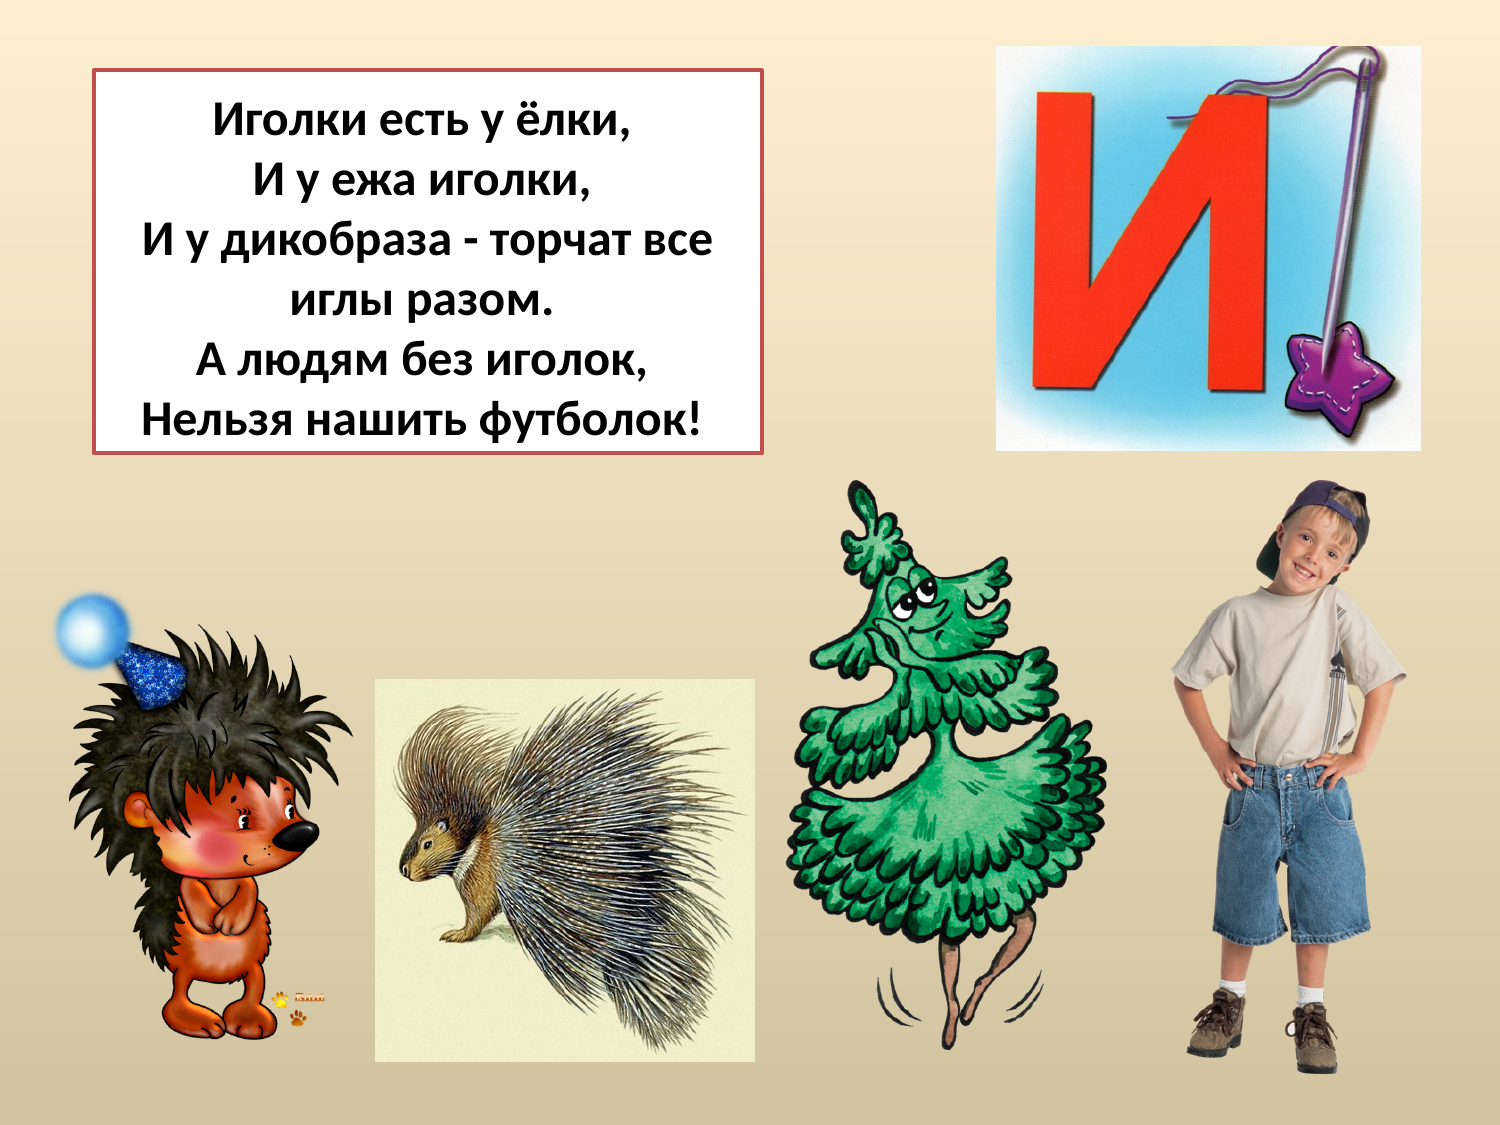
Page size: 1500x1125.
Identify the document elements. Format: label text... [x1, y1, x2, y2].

picture [35, 574, 755, 1062]
picture [996, 46, 1421, 451]
picture [785, 480, 1107, 1050]
picture [1171, 480, 1407, 1074]
text_box Иголки есть у ёлки, И у ежа иголки, И у дикобраза - торчат все иглы разом. А людям без иголок, Нельзя нашить футболок! [93, 70, 762, 453]
